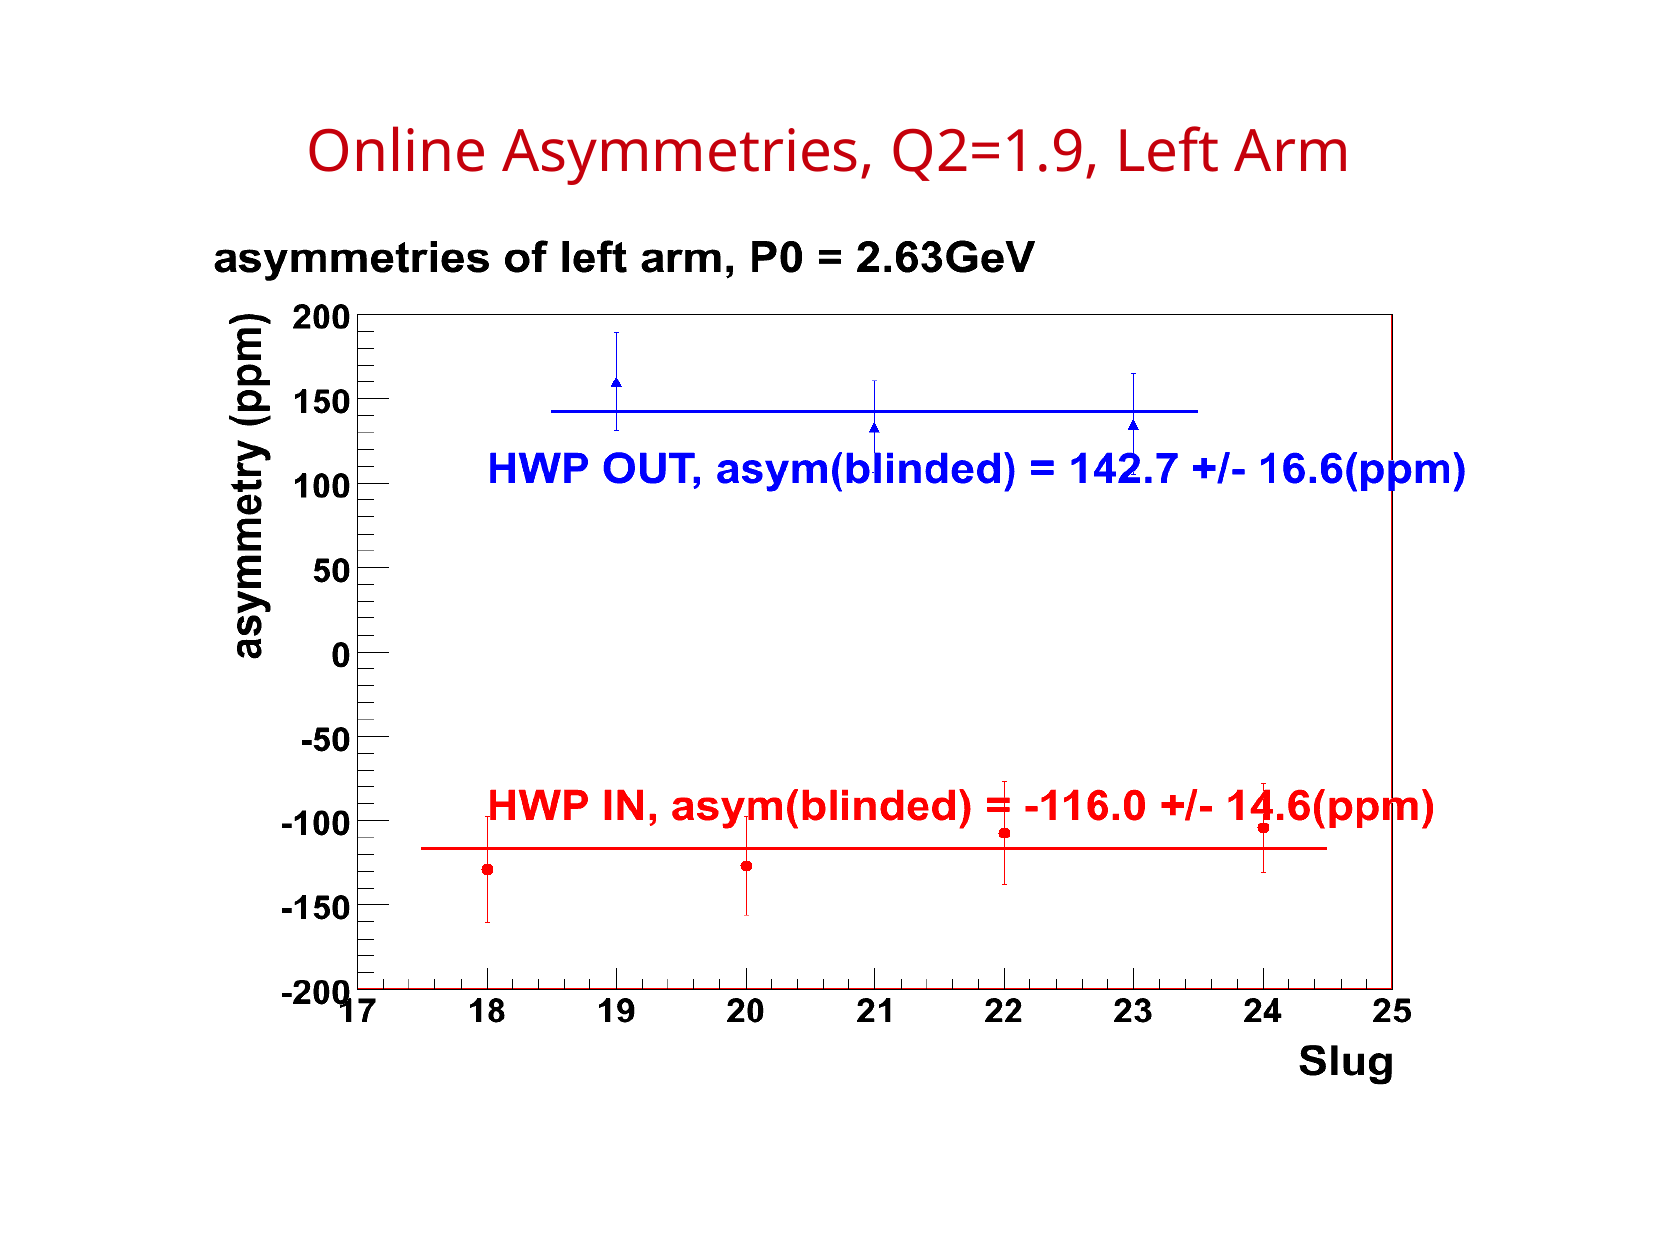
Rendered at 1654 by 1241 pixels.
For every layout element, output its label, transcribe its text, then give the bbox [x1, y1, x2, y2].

text_box Online Asymmetries, Q2=1.9, Left Arm [82, 49, 1576, 226]
picture [150, 224, 1530, 1124]
